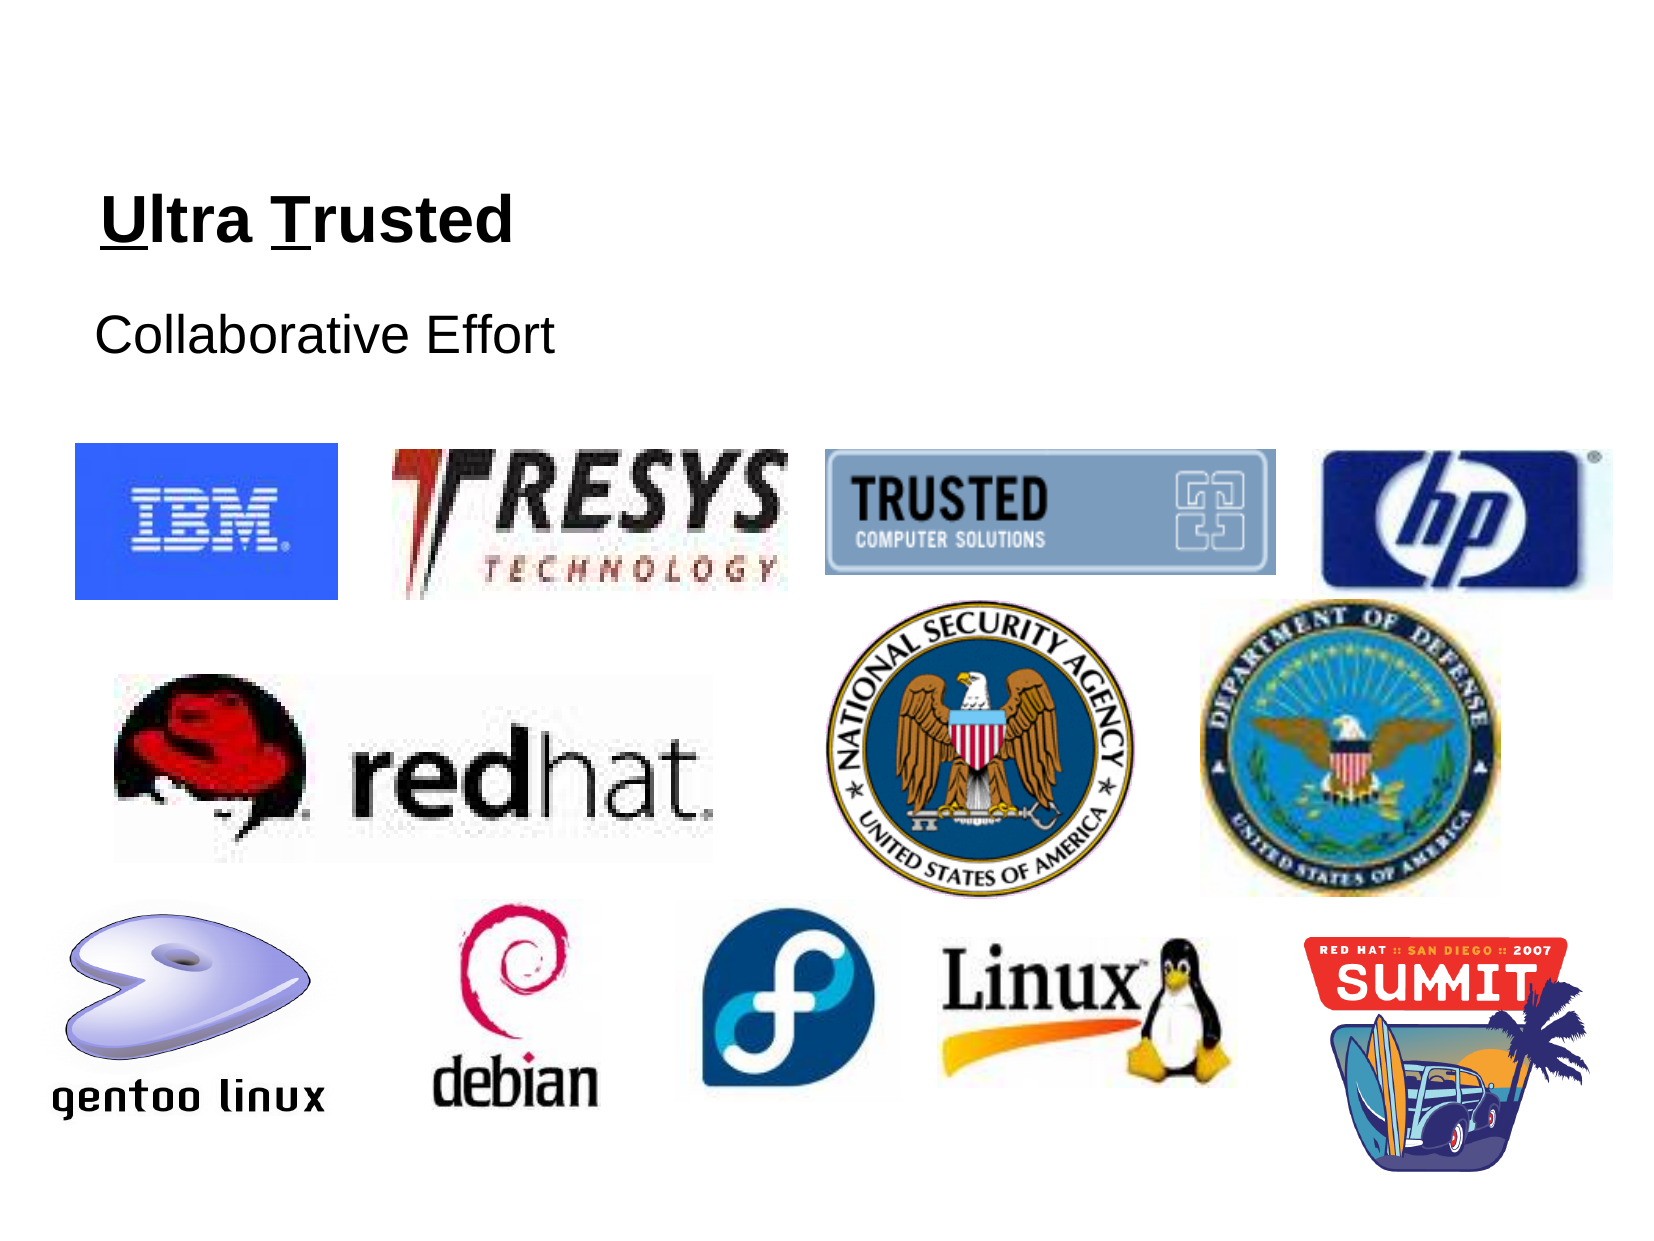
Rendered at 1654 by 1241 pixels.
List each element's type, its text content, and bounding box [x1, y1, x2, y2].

picture [1200, 449, 1613, 897]
picture [1304, 937, 1590, 1172]
picture [114, 674, 713, 863]
picture [825, 449, 1276, 575]
picture [37, 899, 338, 1126]
picture [675, 599, 1138, 1102]
picture [937, 937, 1238, 1088]
title Ultra Trusted [100, 164, 1506, 275]
list Collaborative Effort [94, 304, 1500, 413]
picture [75, 443, 338, 601]
picture [392, 449, 788, 601]
picture [431, 899, 601, 1110]
